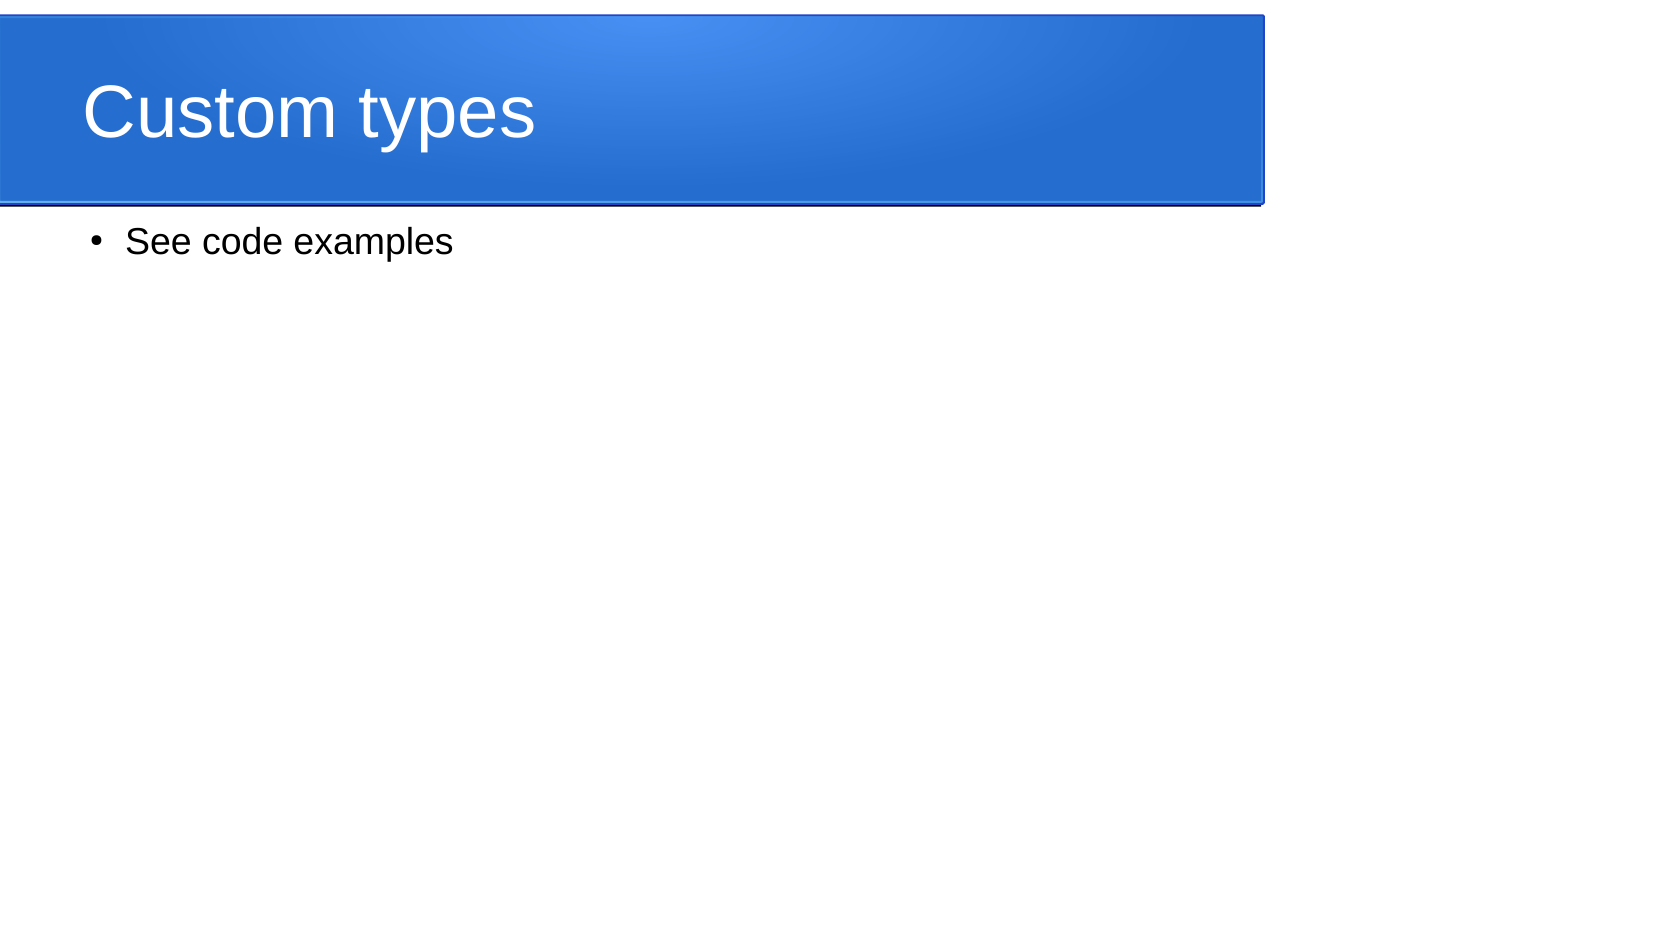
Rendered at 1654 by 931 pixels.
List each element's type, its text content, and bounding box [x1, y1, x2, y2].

title Custom types [82, 29, 1235, 196]
text_box See code examples [75, 213, 1546, 406]
